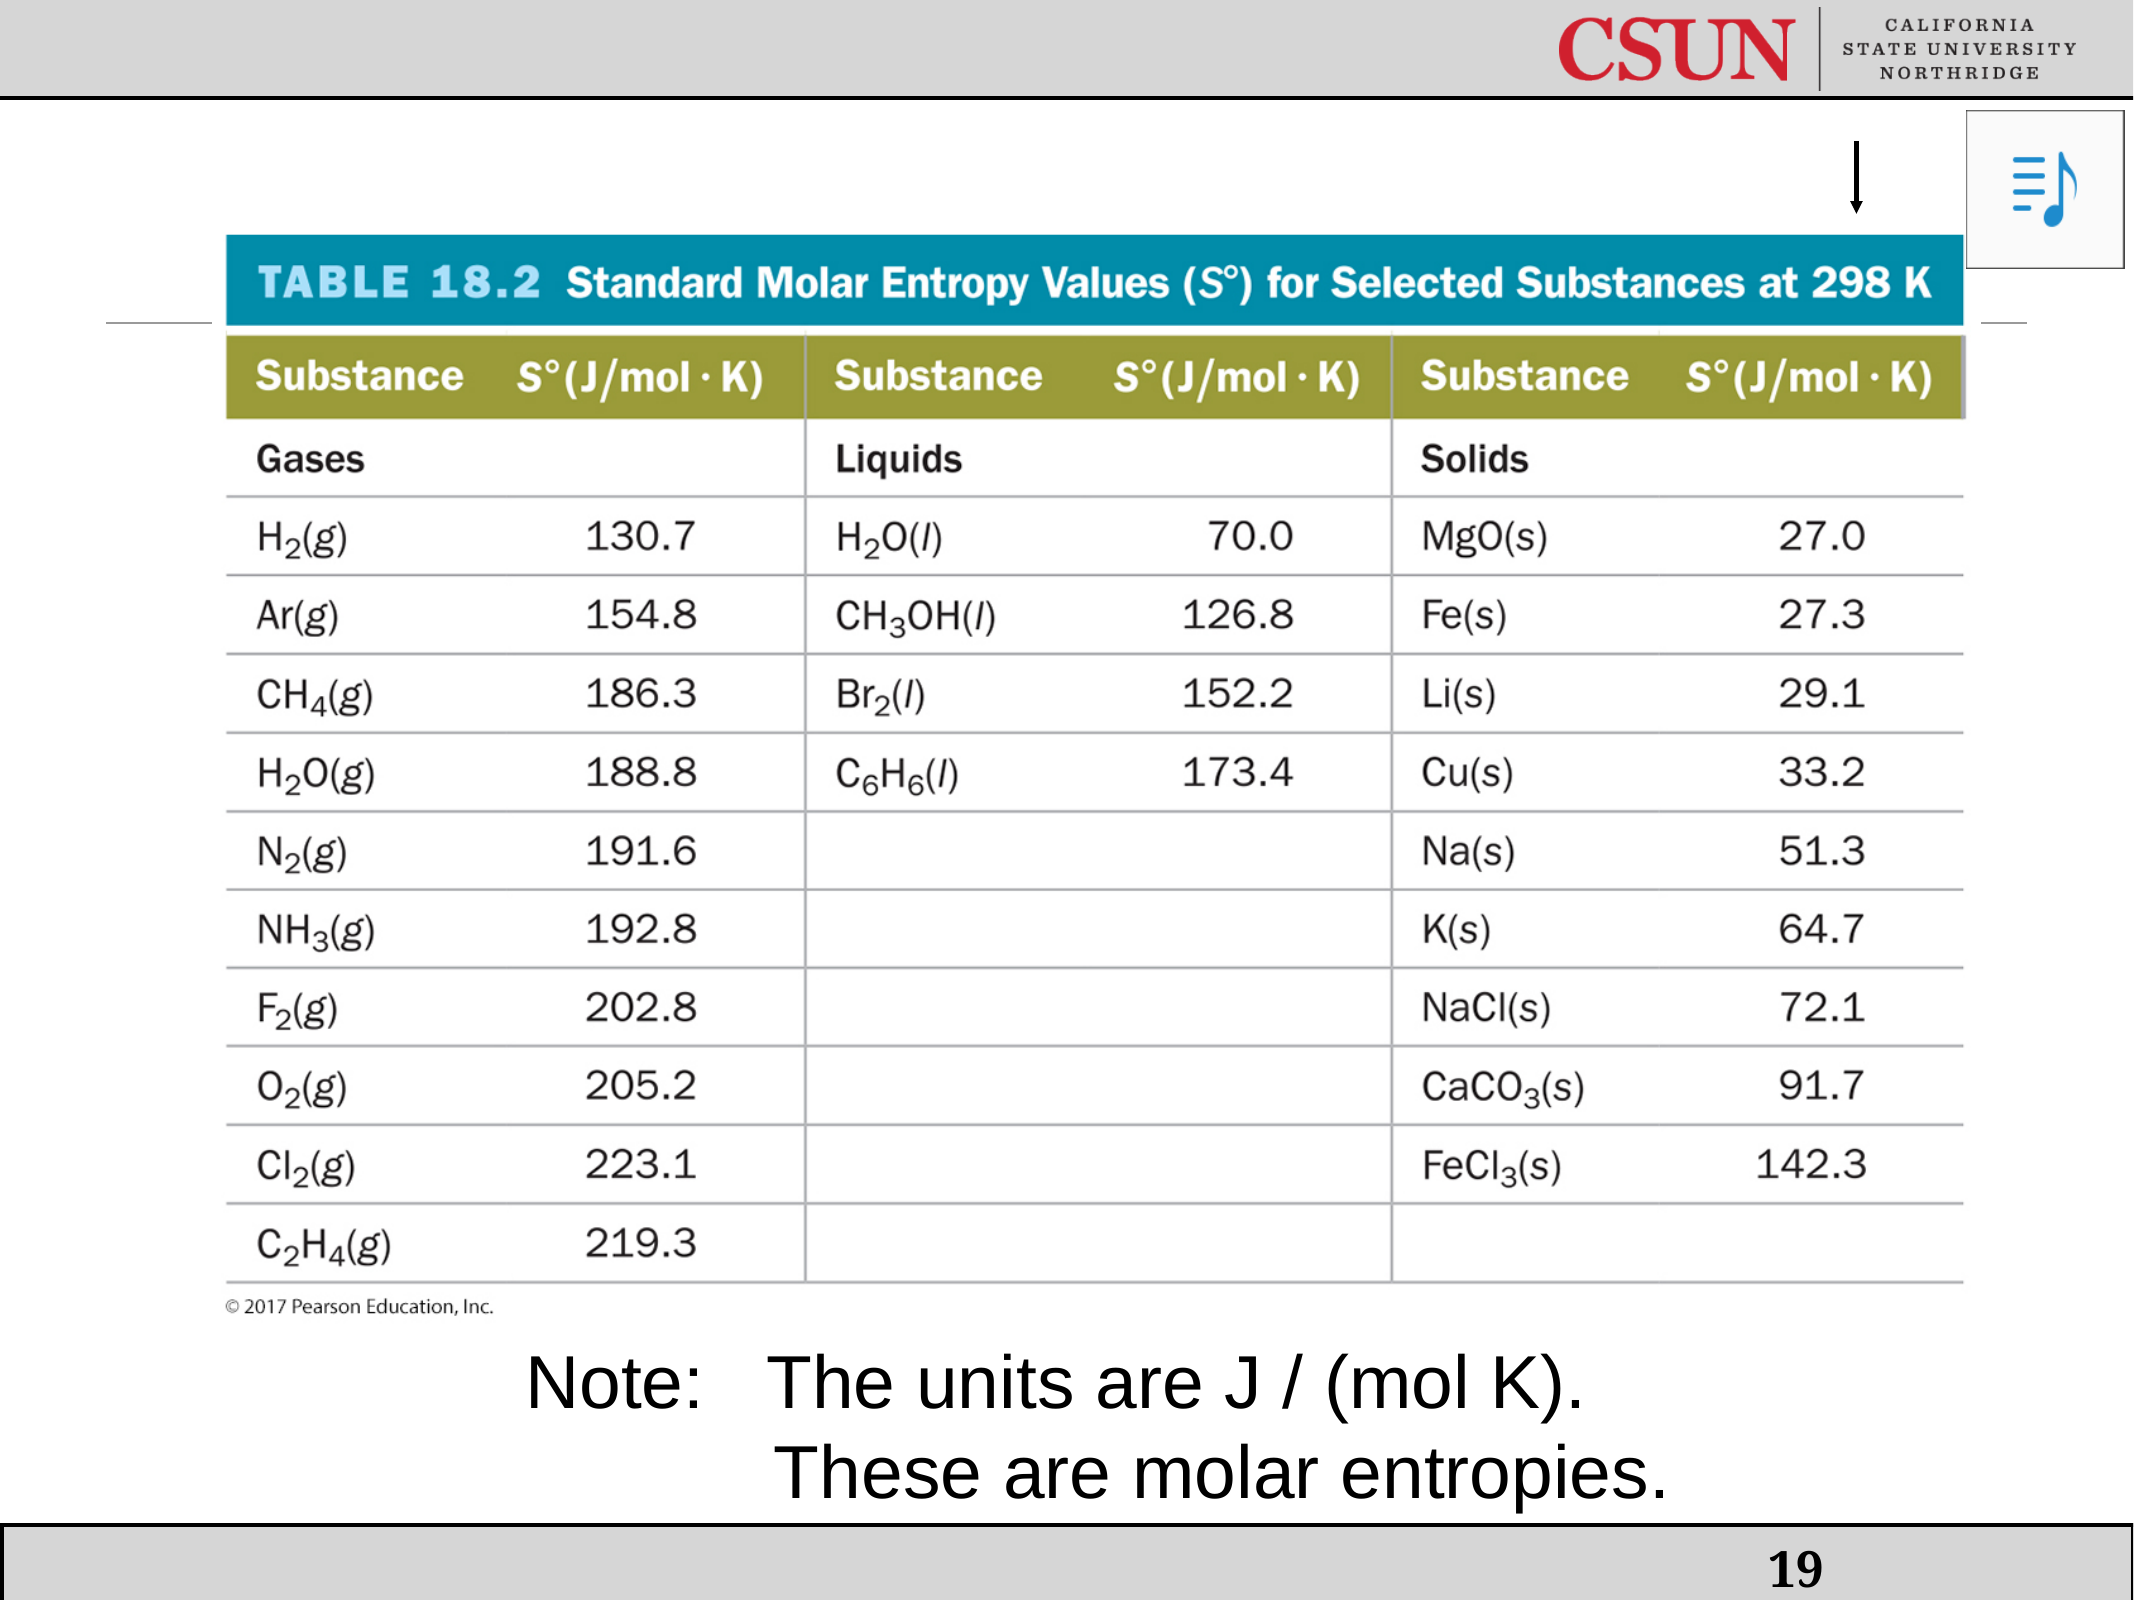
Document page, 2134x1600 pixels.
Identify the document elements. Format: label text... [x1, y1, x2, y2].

picture [212, 221, 1981, 1326]
text_box [1965, 109, 2126, 271]
picture [1559, 7, 2076, 91]
text_box Note: The units are J / (mol K). These are molar entropies. [454, 1325, 1679, 1523]
